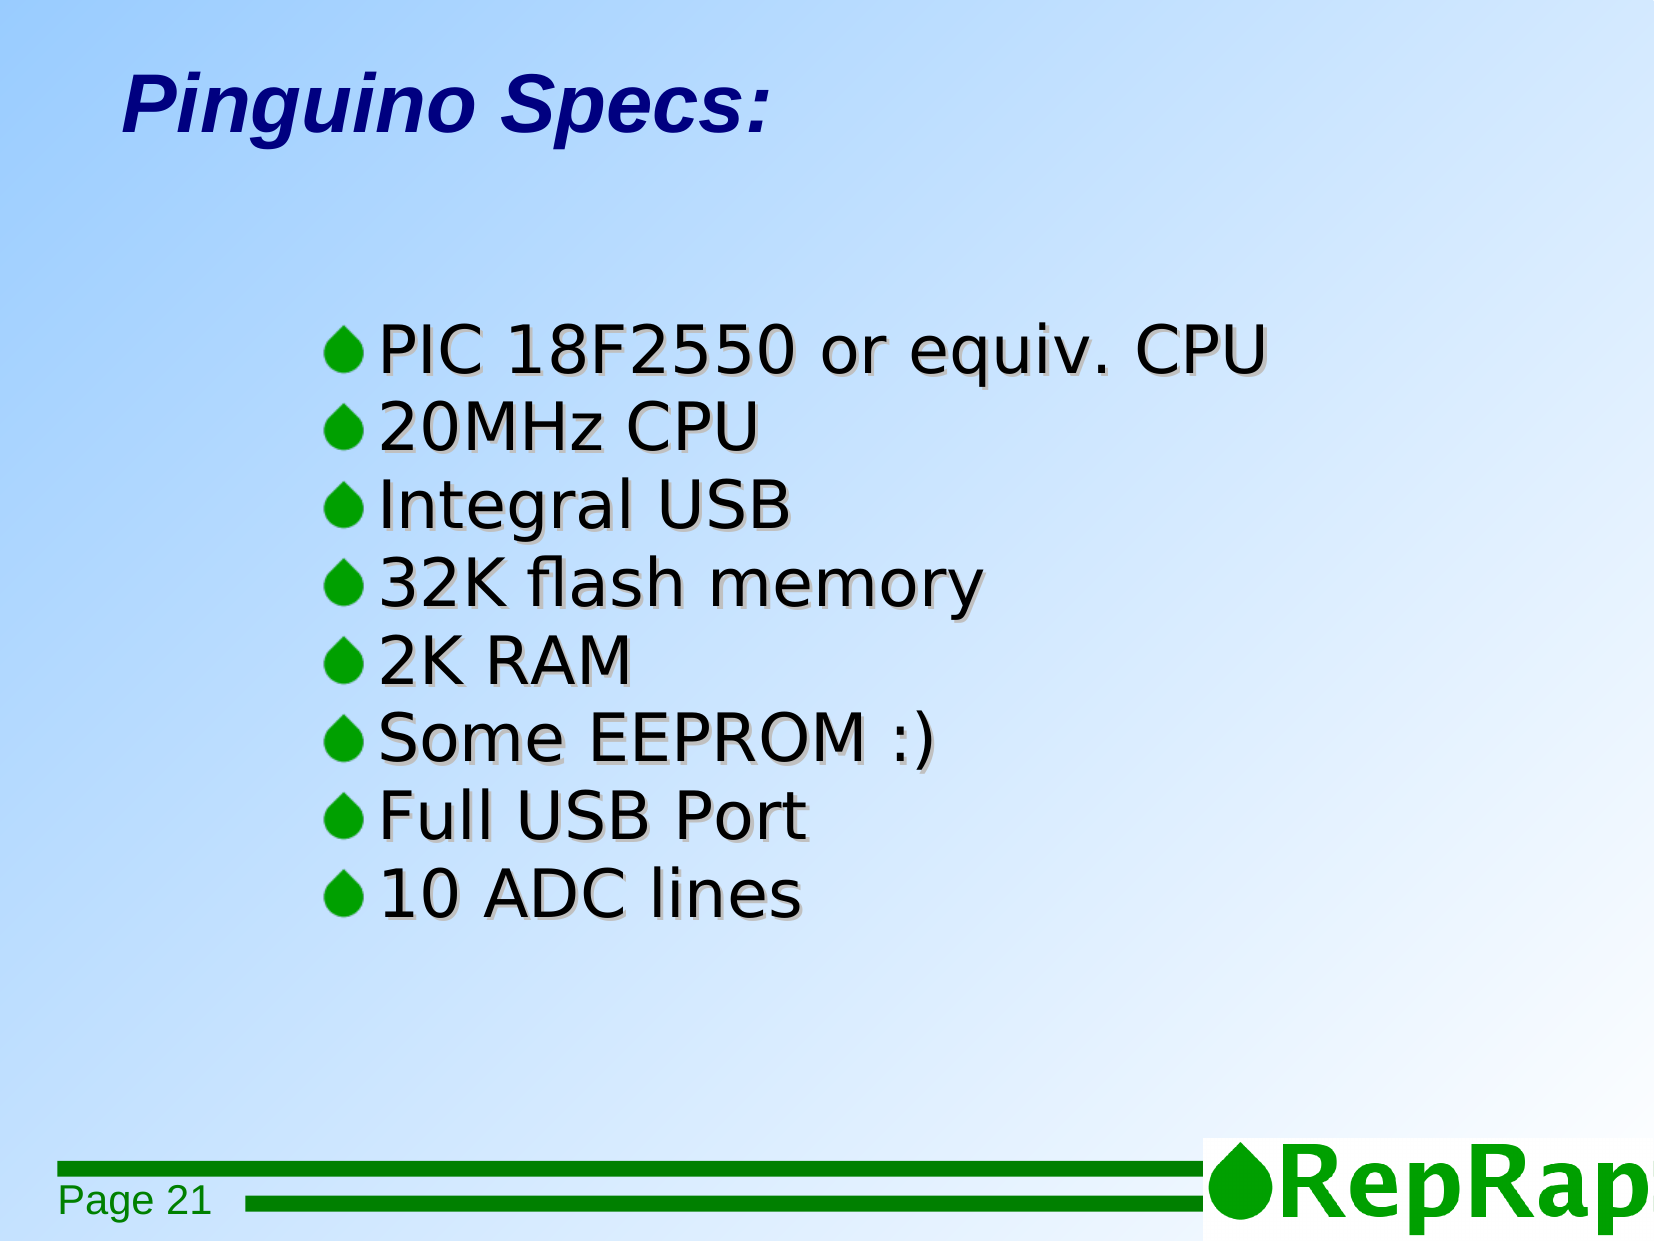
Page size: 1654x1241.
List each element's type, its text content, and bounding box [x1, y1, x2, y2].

picture [1203, 1138, 1654, 1241]
title Pinguino Specs: [121, 0, 1534, 208]
text_box PIC 18F2550 or equiv. CPU 20MHz CPU Integral USB 32K flash memory 2K RAM Some EEPROM :) Full USB Port 10 ADC lines [321, 311, 1554, 934]
